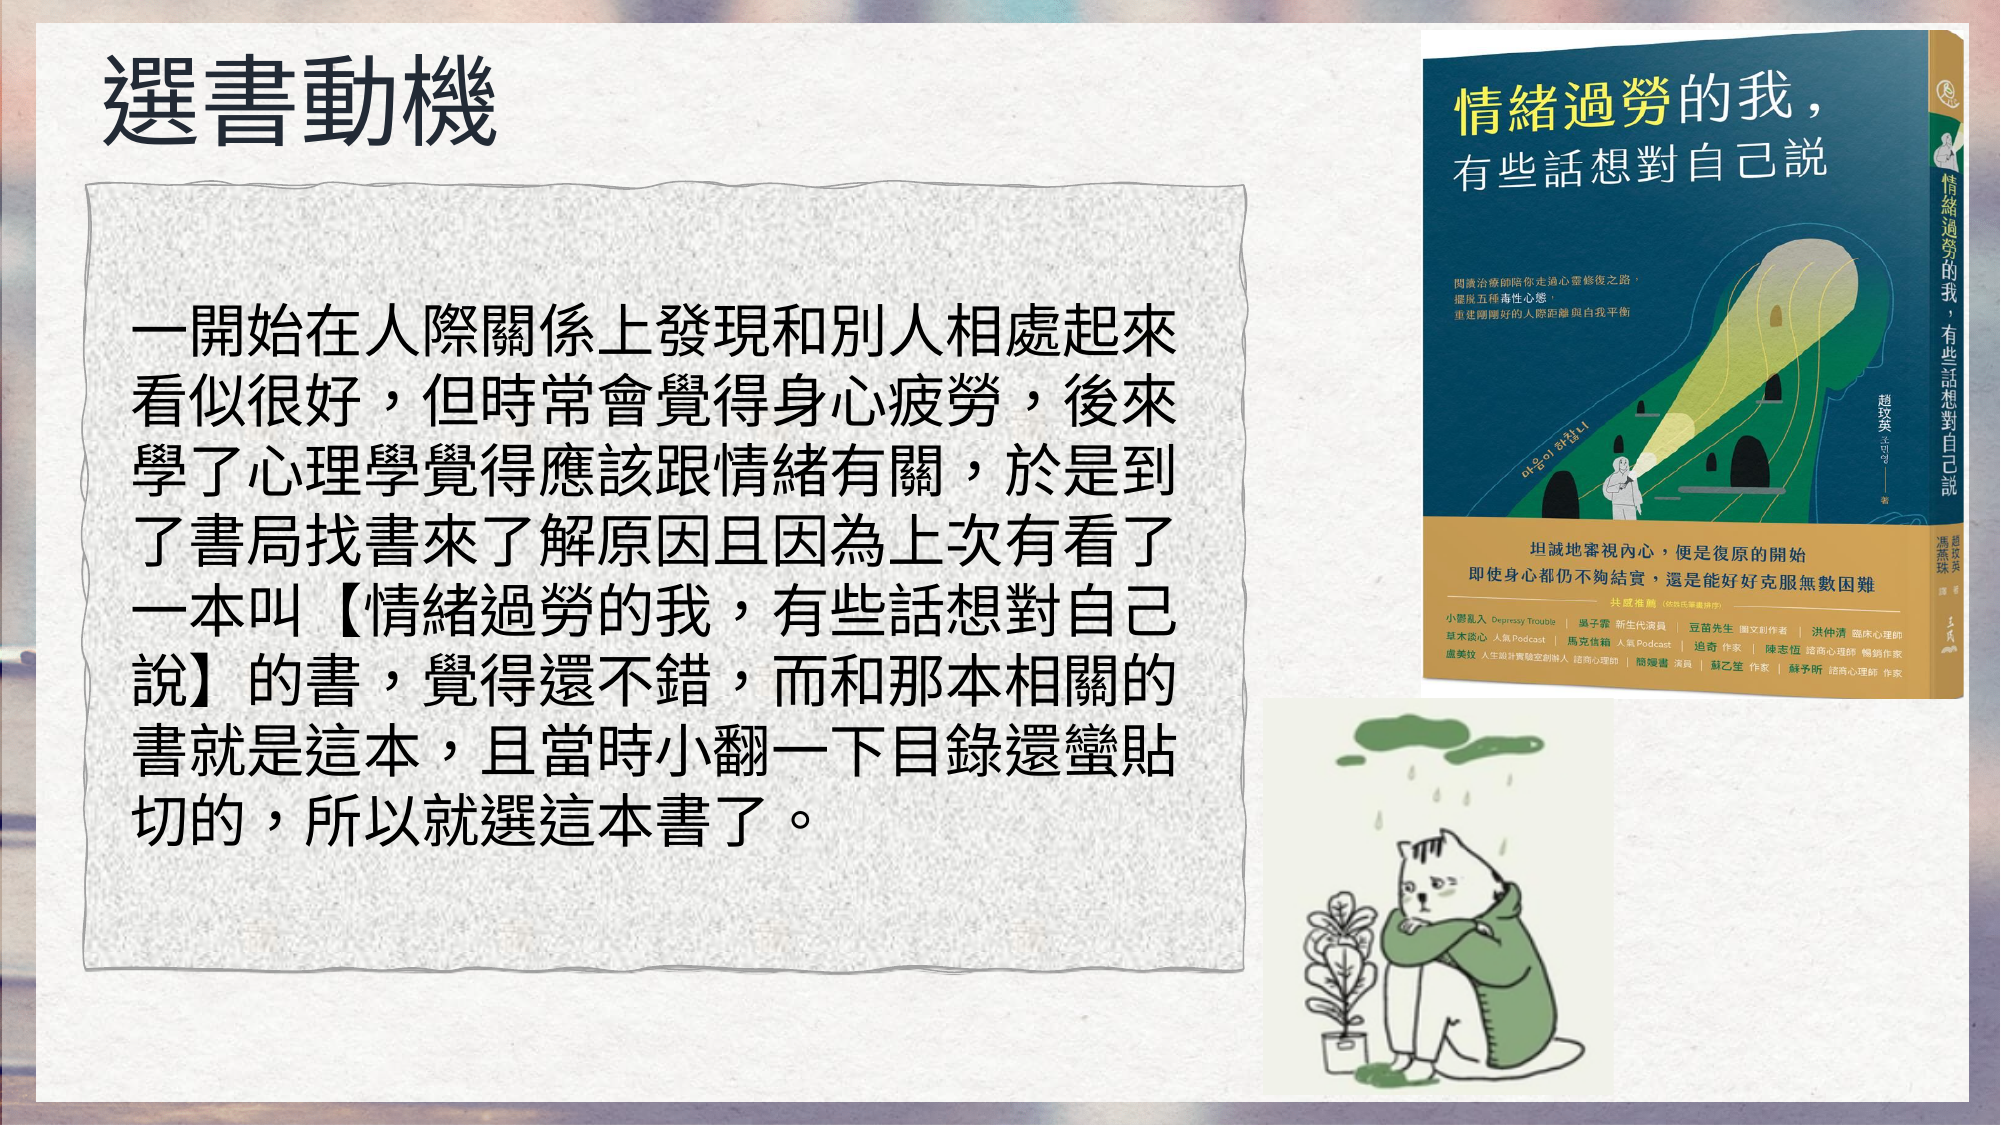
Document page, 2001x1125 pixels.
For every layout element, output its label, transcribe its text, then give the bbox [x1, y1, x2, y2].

picture [0, 0, 2000, 1125]
text_box 選書動機 [85, 30, 520, 201]
text_box [81, 180, 1248, 973]
text_box 一開始在人際關係上發現和別人相處起來看似很好，但時常會覺得身心疲勞，後來學了心理學覺得應該跟情緒有關，於是到了書局找書來了解原因且因為上次有看了一本叫【情緒過勞的我，有些話想對自己說】的書，覺得還不錯，而和那本相關的書就是這本，且當時小翻一下目錄還蠻貼切的，所以就選這本書了。 [115, 286, 1214, 862]
